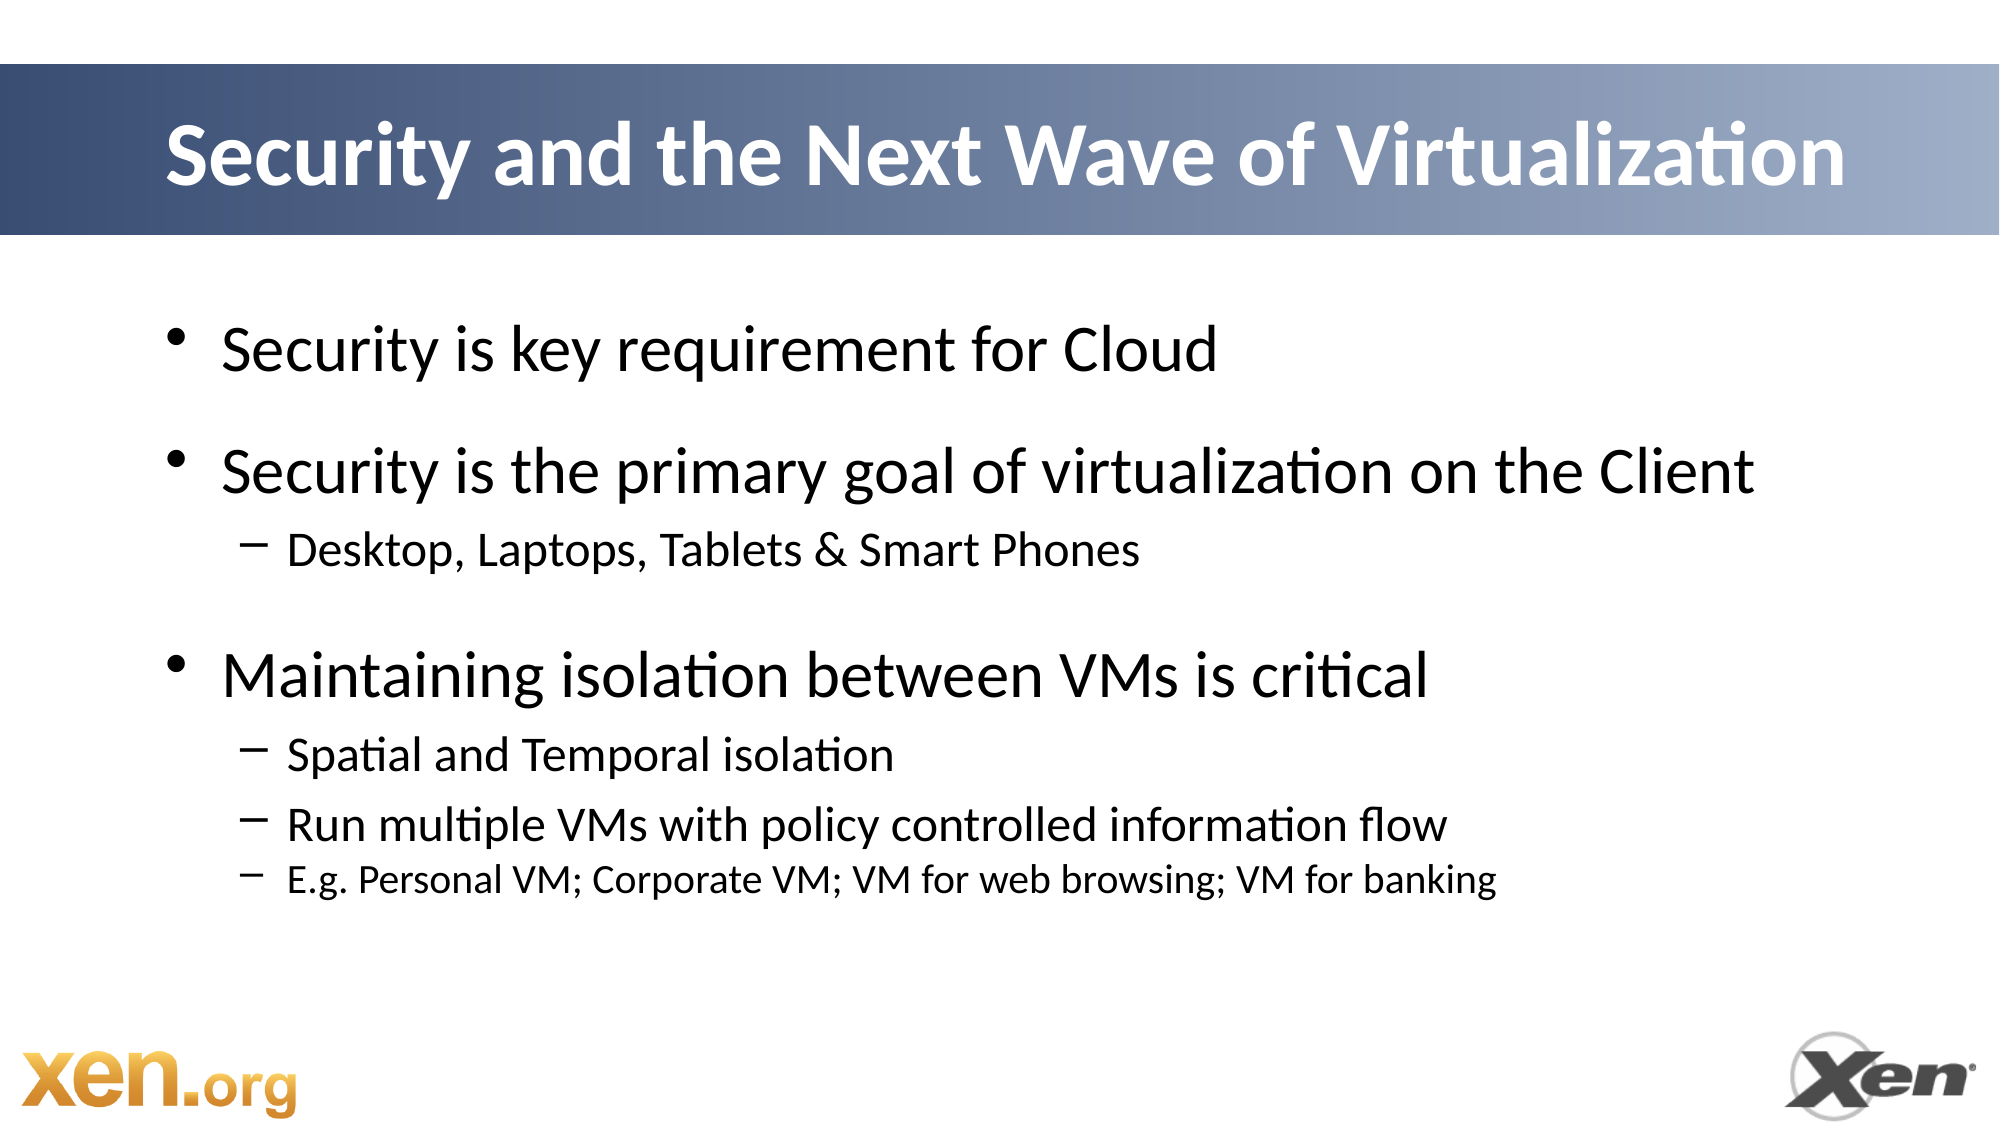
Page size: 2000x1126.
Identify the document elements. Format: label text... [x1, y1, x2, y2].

picture [19, 1051, 303, 1123]
list Security is key requirement for Cloud Security is the primary goal of virtualization on the Client Desktop, Laptops, Tablets & Smart Phones Maintaining isolation between VMs is critical Spatial and Temporal isolation Run multiple VMs with policy controlled information flow E.g. Personal VM; Corporate VM; VM for web browsing; VM for banking [149, 296, 1850, 973]
title Security and the Next Wave of Virtualization [150, 54, 1918, 243]
table_cell Dom0 OS: CentOS, Debian, Fedora, NetBSD, OpenSuse, RHEL 5.x, Solaris 11, … [1779, 1030, 1989, 1126]
